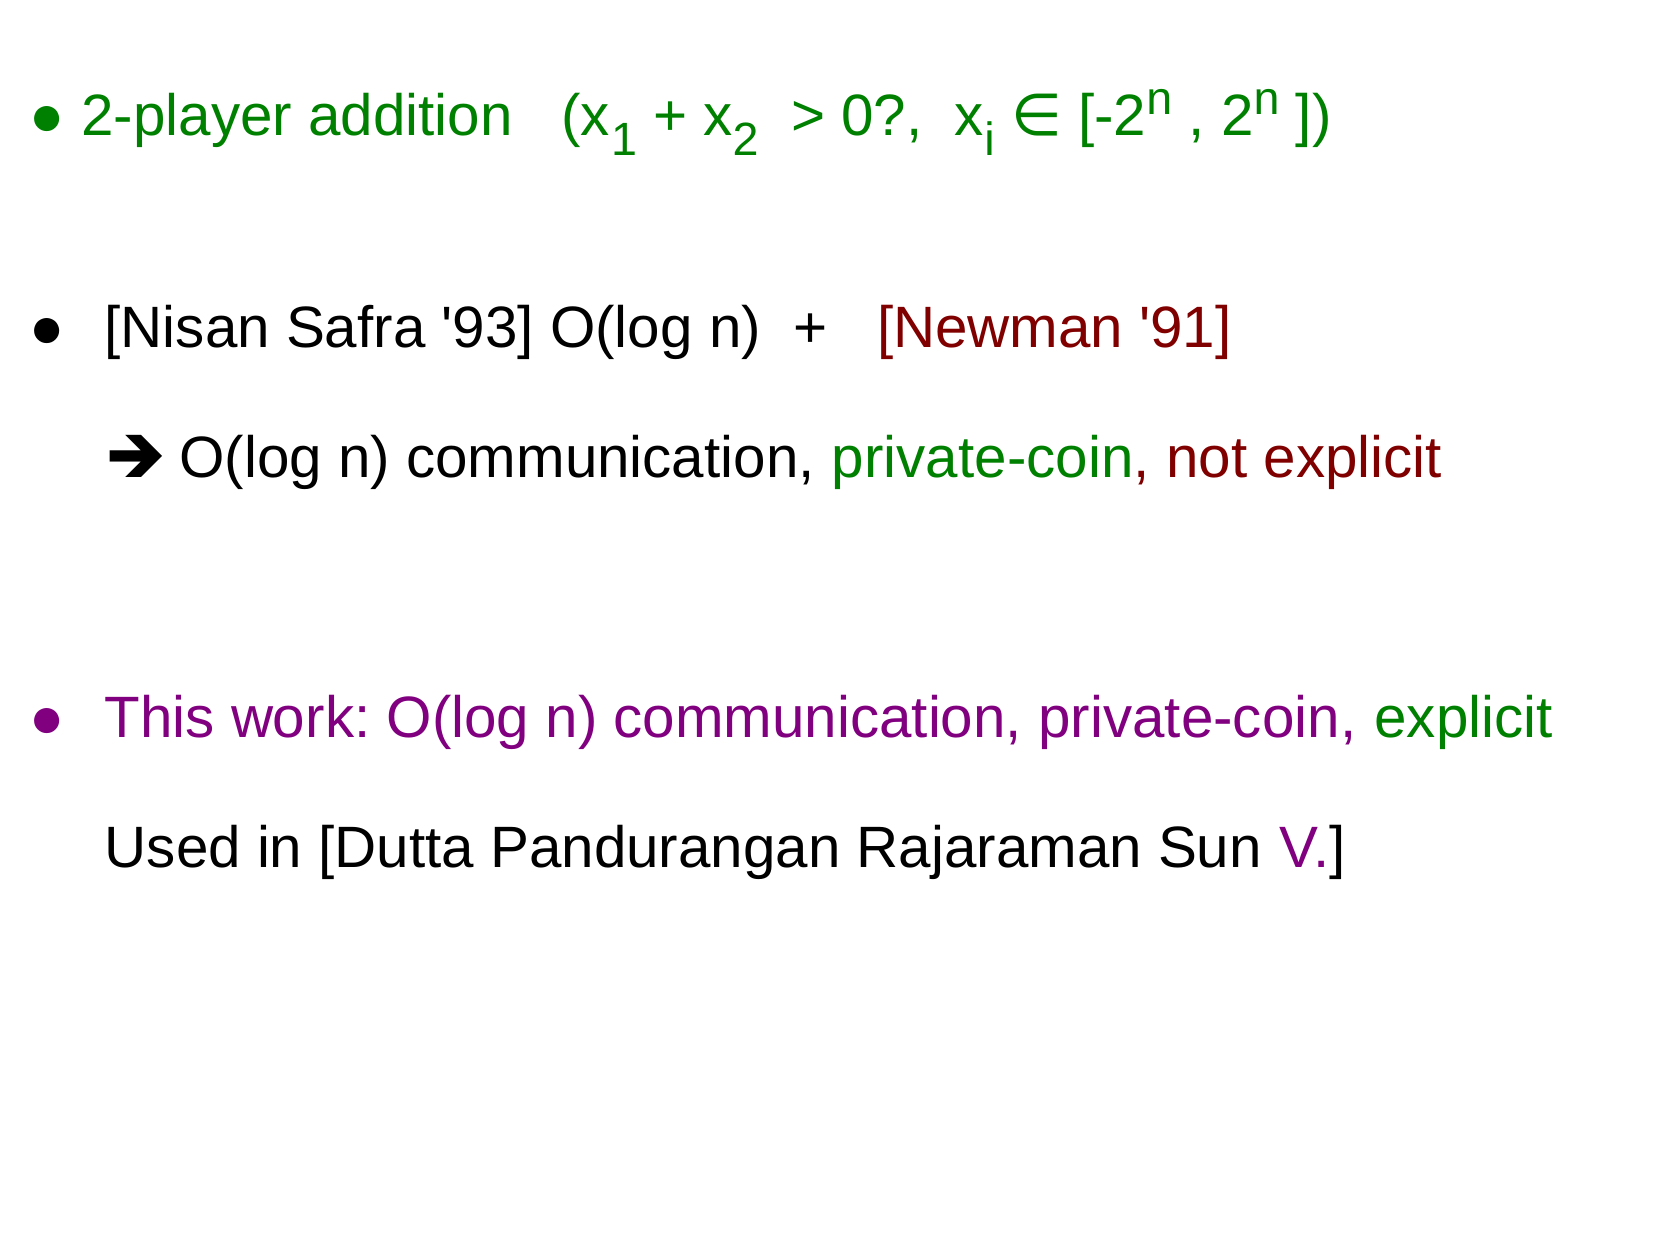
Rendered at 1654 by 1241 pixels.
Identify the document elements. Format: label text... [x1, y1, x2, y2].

text_box ● 2-player addition (x1 + x2 > 0?, xi ∈ [-2n , 2n ]) ● [Nisan Safra '93] O(log n) + [Newman '91]  O(log n) communication, private-coin, not explicit ● This work: O(log n) communication, private-coin, explicit Used in [Dutta Pandurangan Rajaraman Sun V.] [15, 0, 1636, 1241]
